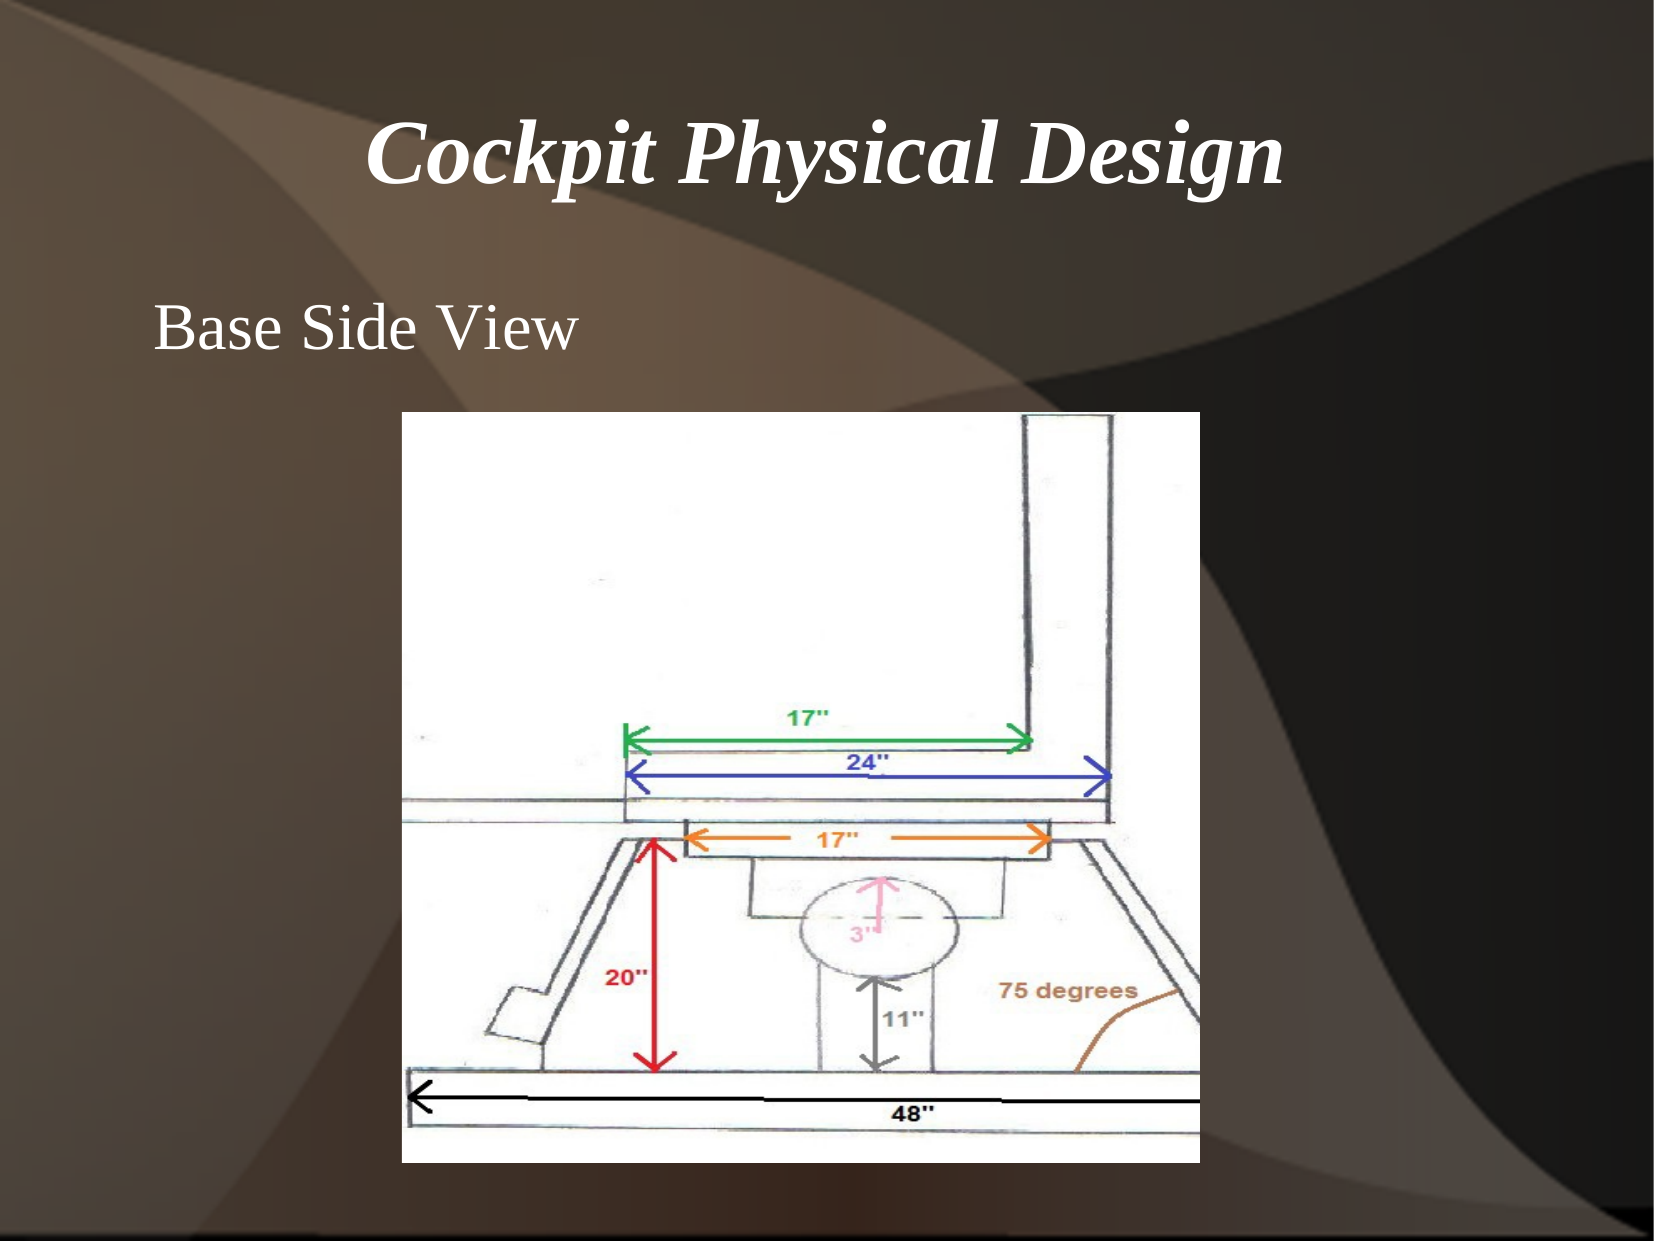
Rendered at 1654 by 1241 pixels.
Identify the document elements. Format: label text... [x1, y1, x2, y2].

title Cockpit Physical Design [82, 49, 1571, 257]
picture [0, 0, 1654, 1241]
list Base Side View [82, 290, 1571, 1109]
